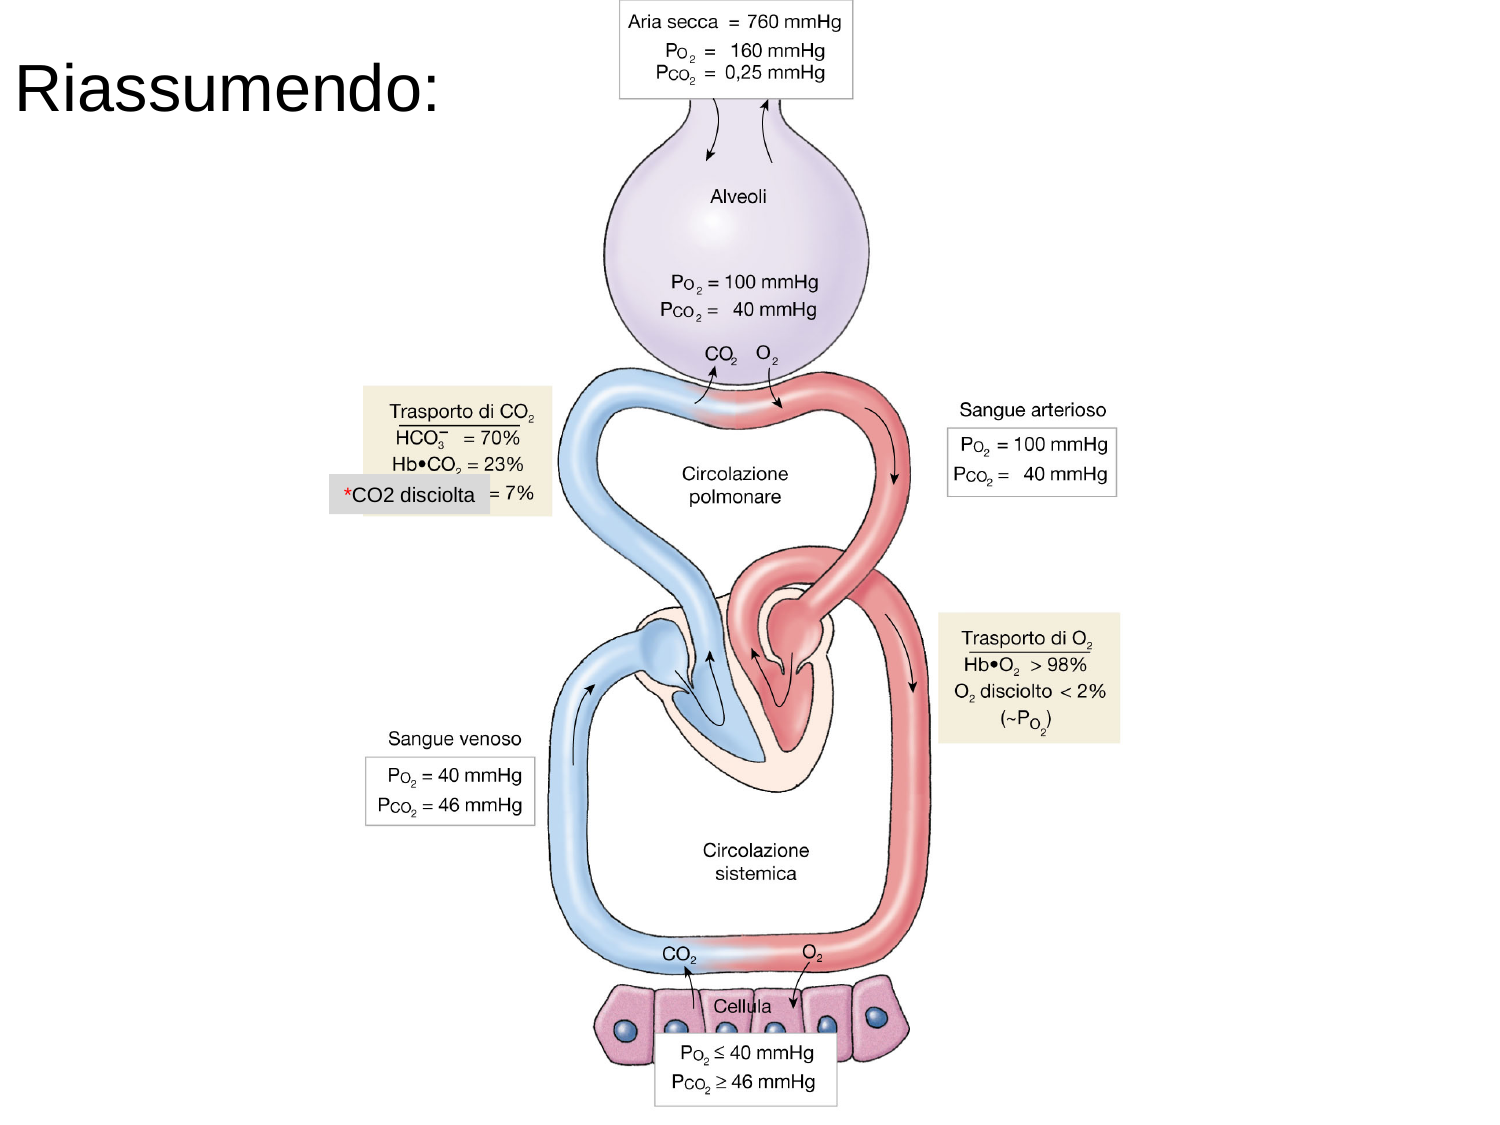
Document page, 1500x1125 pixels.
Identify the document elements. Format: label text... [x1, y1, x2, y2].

text_box Riassumendo: [0, 37, 550, 133]
text_box *CO2 disciolta [329, 474, 491, 515]
picture [363, 0, 1138, 1125]
